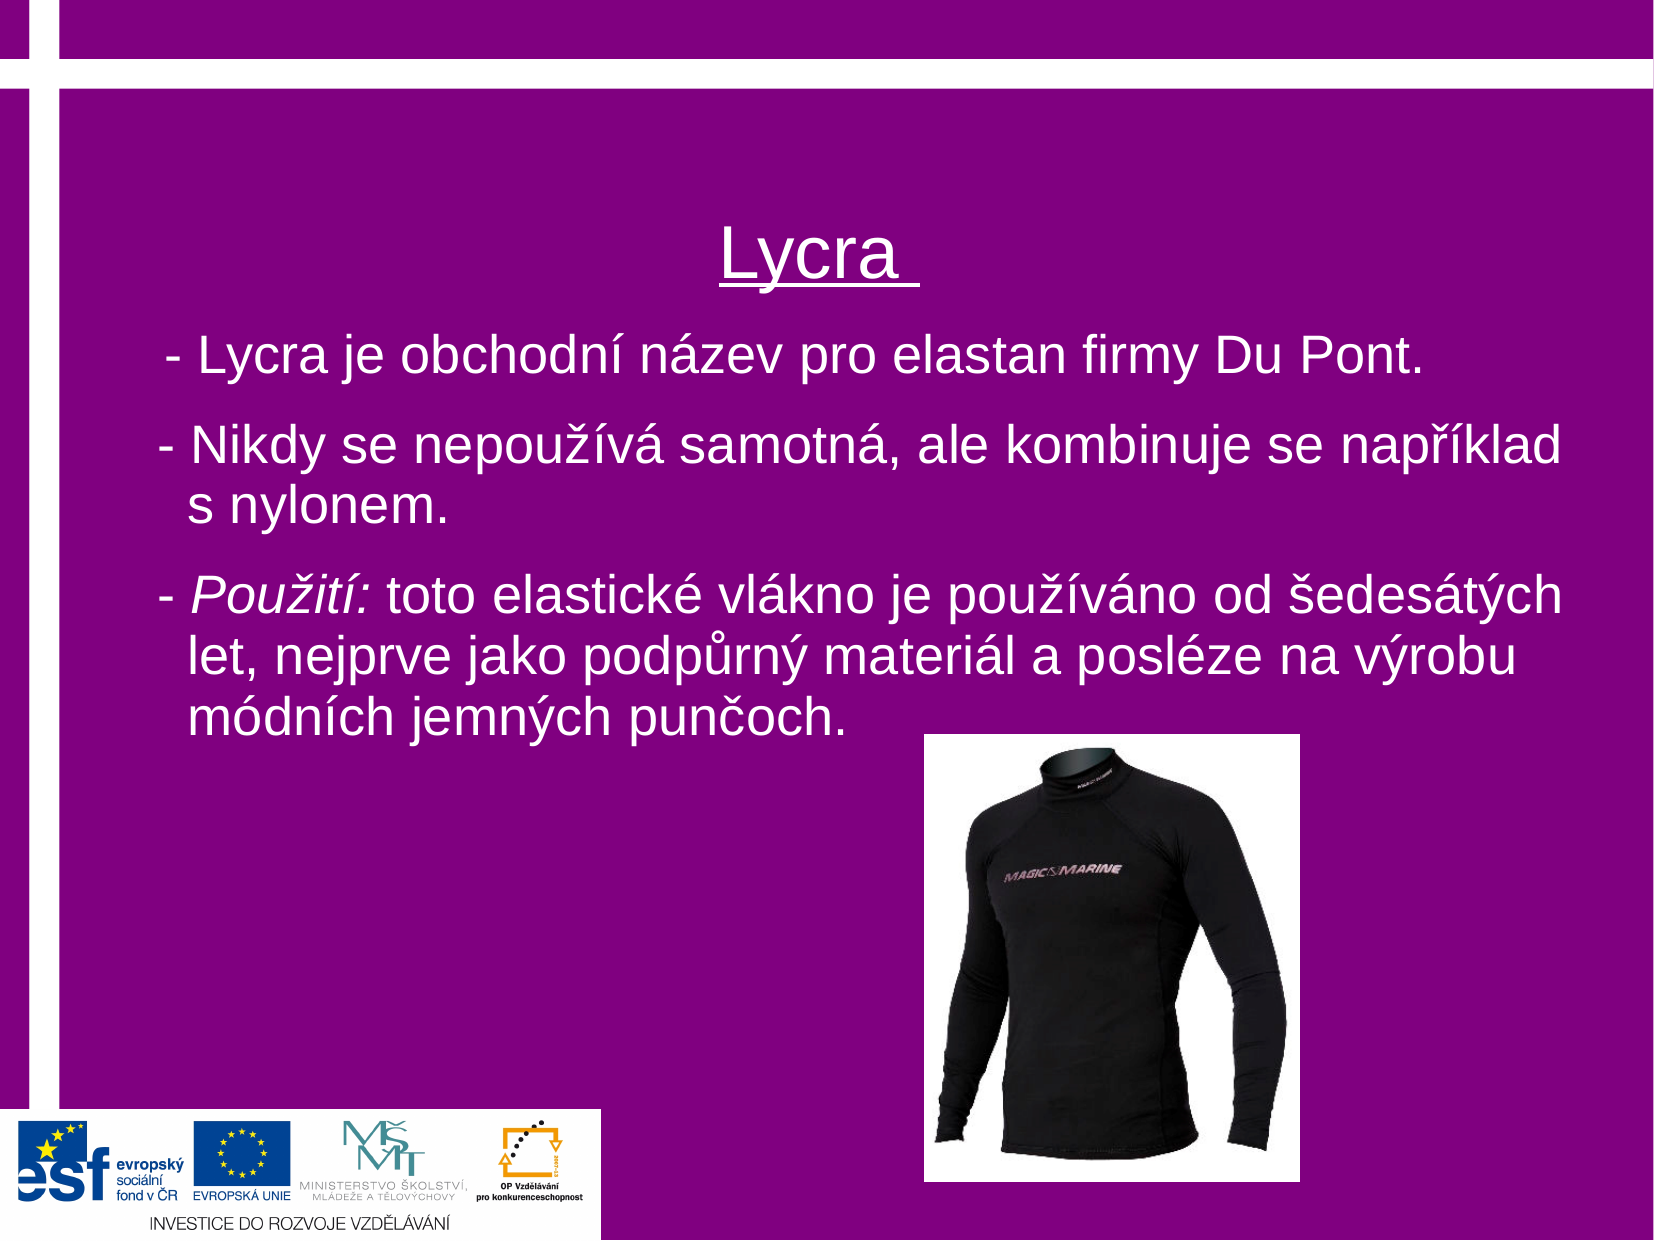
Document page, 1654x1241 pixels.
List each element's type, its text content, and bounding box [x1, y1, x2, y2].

text_box [0, 0, 1654, 1109]
picture [924, 734, 1300, 1182]
list Lycra - Lycra je obchodní název pro elastan firmy Du Pont. - Nikdy se nepoužívá samotná, ale kombinuje se například s nylonem. - Použití: toto elastické vlákno je používáno od šedesátých let, nejprve jako podpůrný materiál a posléze na výrobu módních jemných punčoch. [82, 210, 1571, 1030]
picture [0, 1109, 601, 1241]
